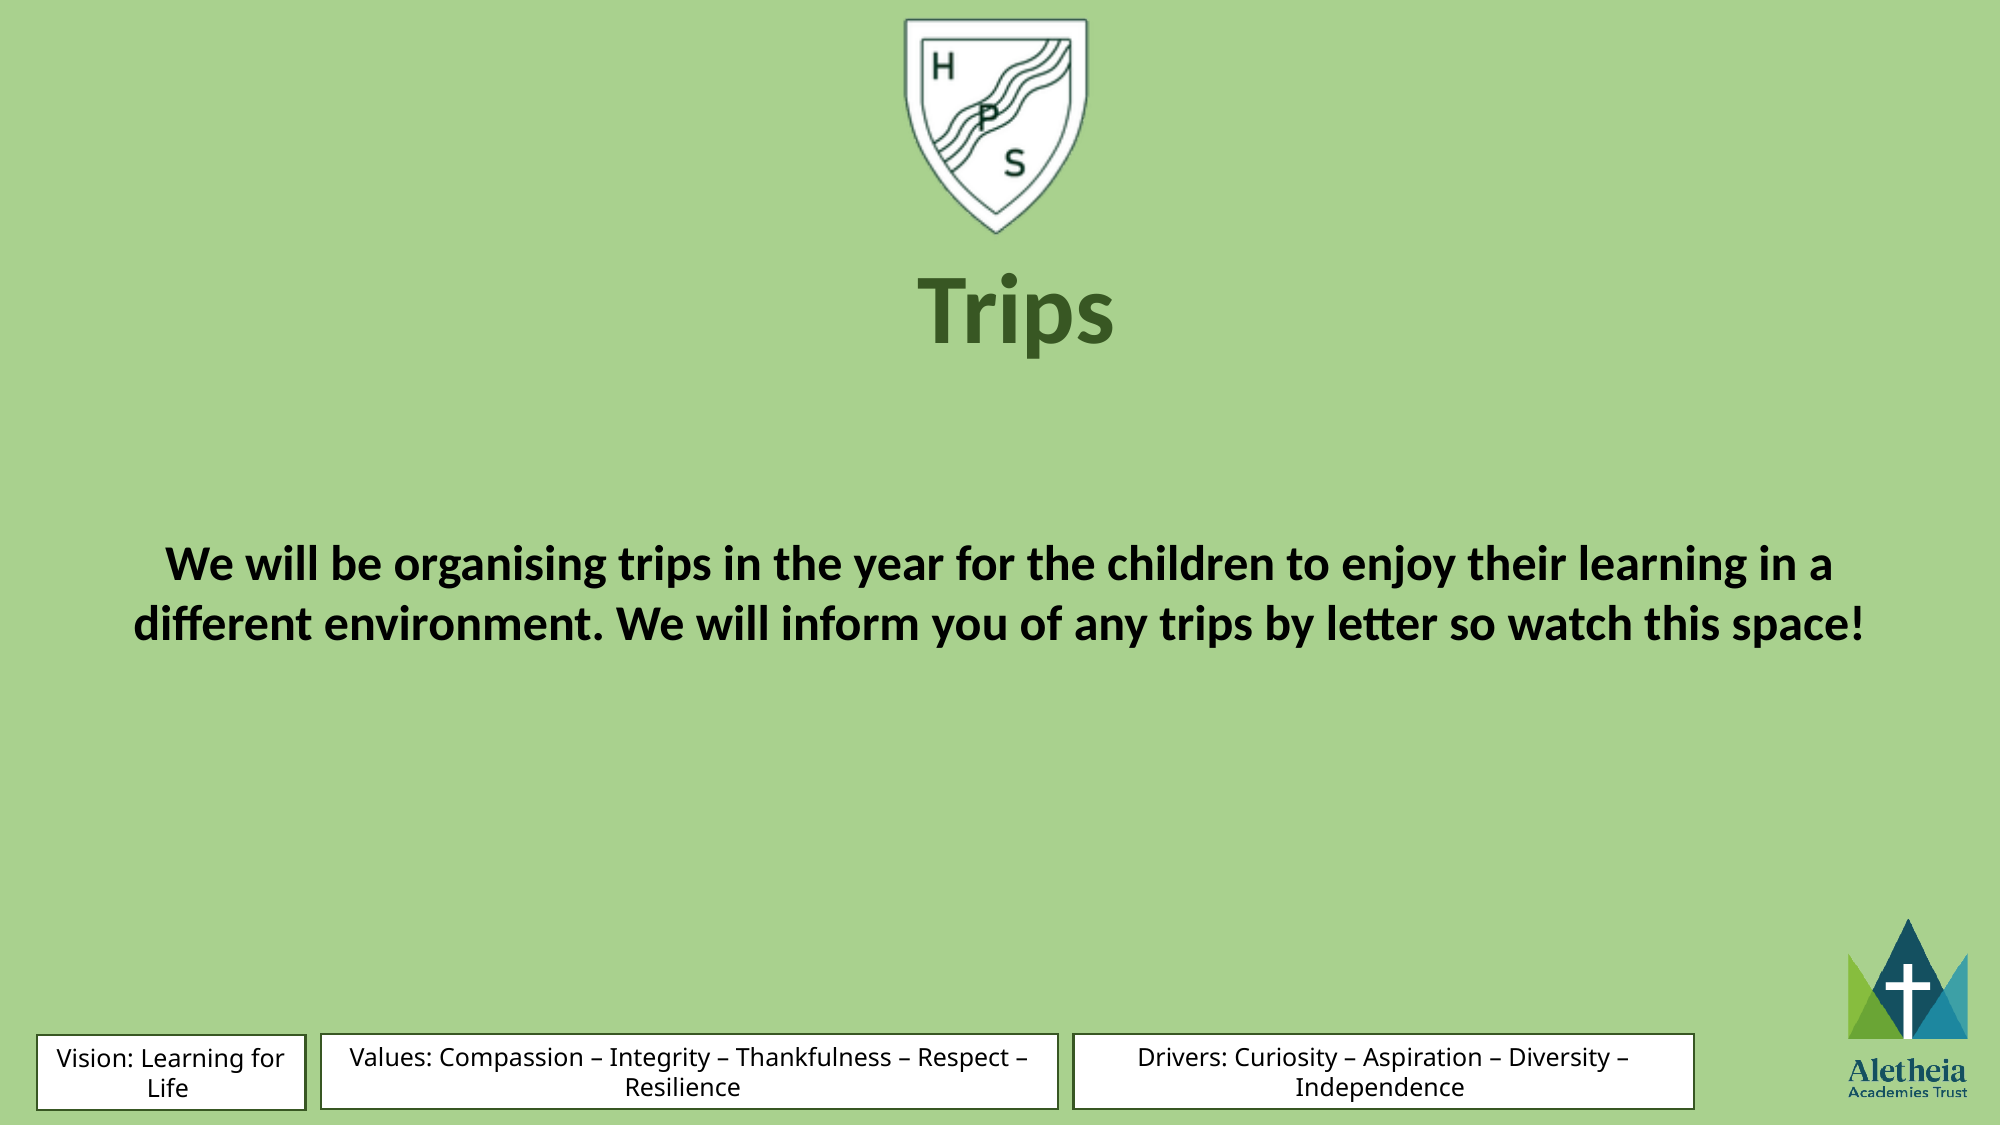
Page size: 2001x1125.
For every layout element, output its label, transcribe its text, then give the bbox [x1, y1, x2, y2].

picture [1800, 902, 2000, 1118]
text_box We will be organising trips in the year for the children to enjoy their learning in a different environment. We will inform you of any trips by letter so watch this space! [116, 523, 1884, 658]
text_box Values: Compassion – Integrity – Thankfulness – Respect – Resilience [321, 1034, 1058, 1109]
text_box Trips [196, 236, 1838, 371]
text_box Vision: Learning for Life [36, 1035, 306, 1081]
picture [902, 17, 1098, 236]
text_box Drivers: Curiosity – Aspiration – Diversity – Independence [1074, 1034, 1694, 1109]
